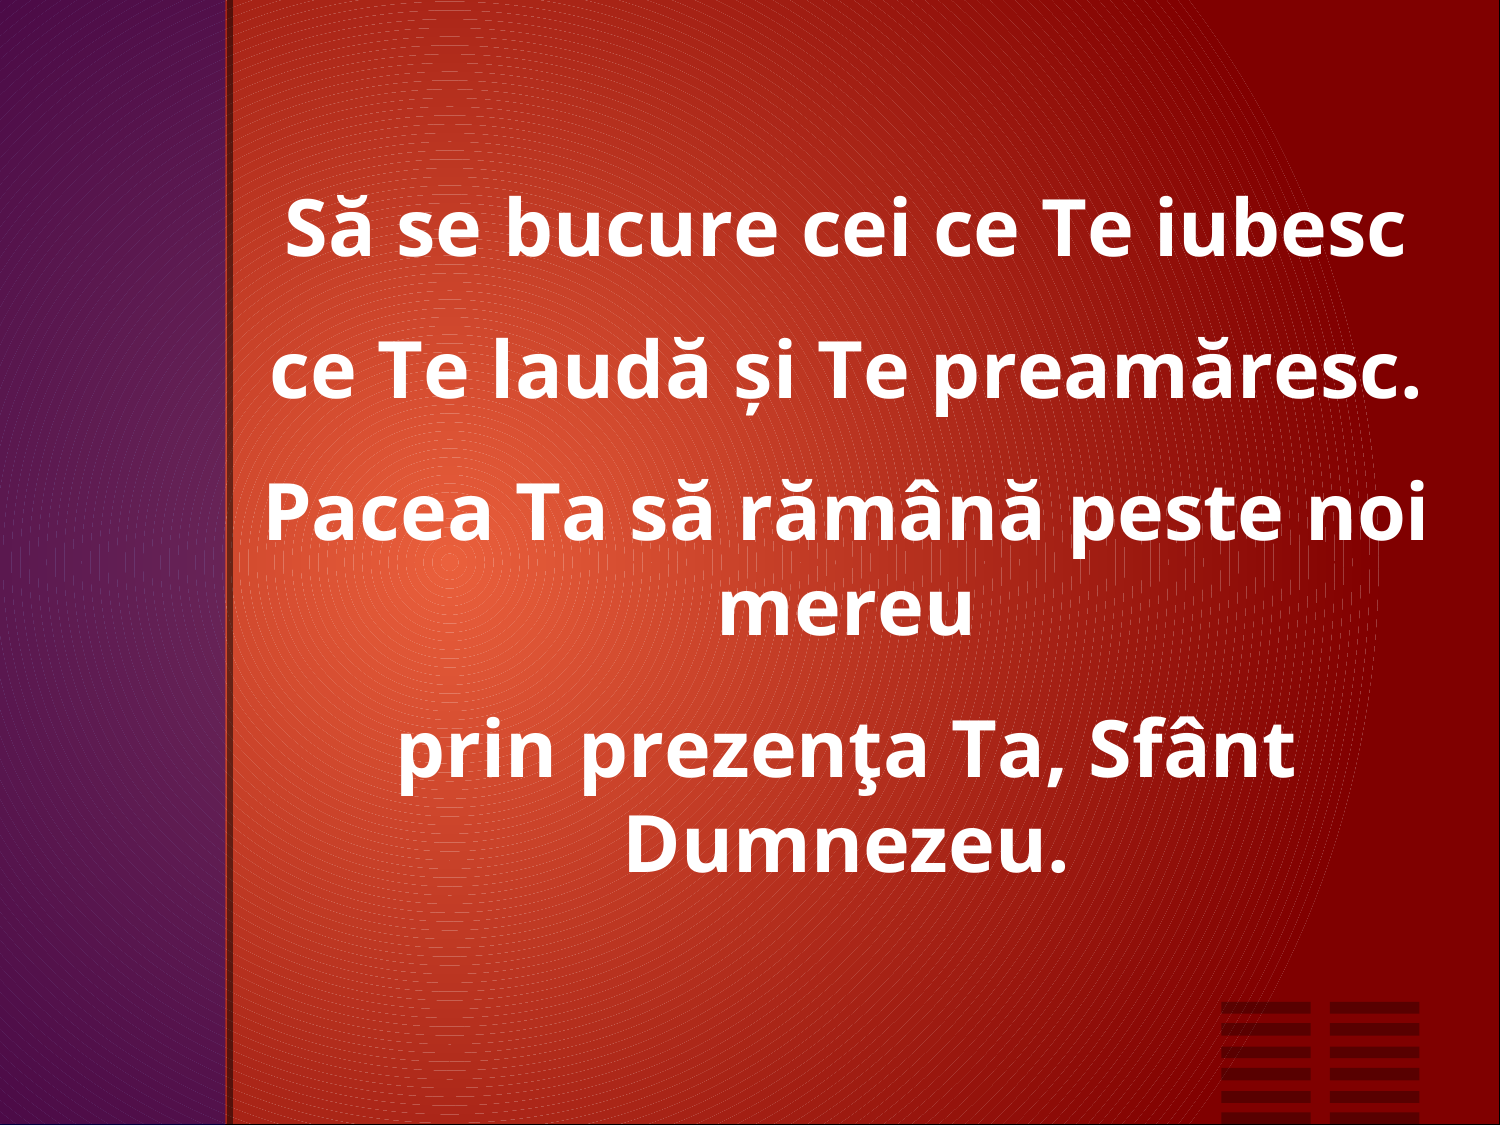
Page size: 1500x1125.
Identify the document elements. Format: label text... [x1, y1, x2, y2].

text_box Să se bucure cei ce Te iubesc ce Te laudă şi Te preamăresc. Pacea Ta să rămână peste noi mereu prin prezenţa Ta, Sfânt Dumnezeu. [204, 170, 1489, 1086]
